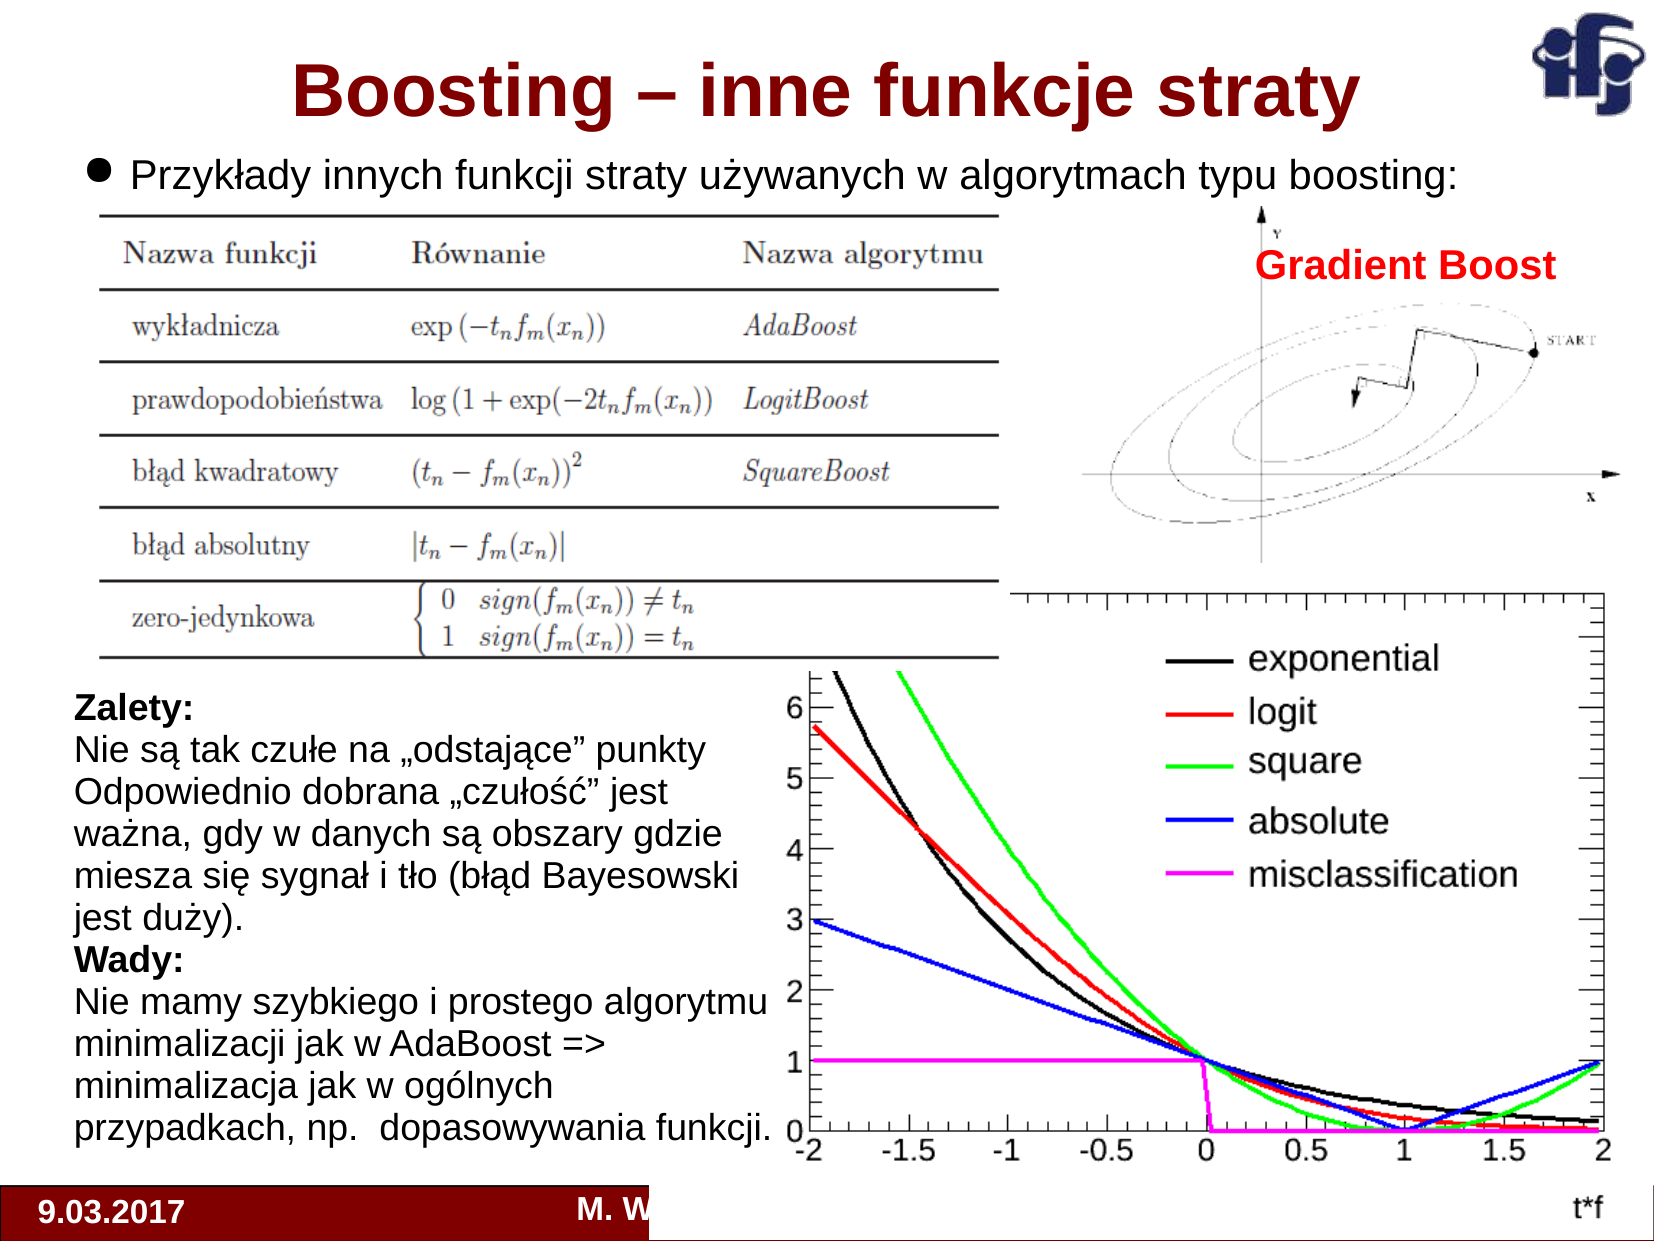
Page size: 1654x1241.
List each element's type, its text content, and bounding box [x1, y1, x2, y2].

text_box Gradient Boost [1240, 233, 1584, 296]
text_box Zalety: Nie są tak czułe na „odstające” punkty Odpowiednio dobrana „czułość” jest ważna, gdy w danych są obszary gdzie miesza się sygnał i tło (błąd Bayesowski jest duży). Wady: Nie mamy szybkiego i prostego algorytmu minimalizacji jak w AdaBoost => minimalizacja jak w ogólnych przypadkach, np. dopasowywania funkcji. [59, 679, 798, 1156]
picture [1525, 0, 1654, 129]
list Przykłady innych funkcji straty używanych w algorytmach typu boosting: [82, 147, 1571, 1109]
title Boosting – inne funkcje straty [82, 25, 1571, 147]
picture [94, 206, 1010, 671]
picture [649, 206, 1654, 1240]
